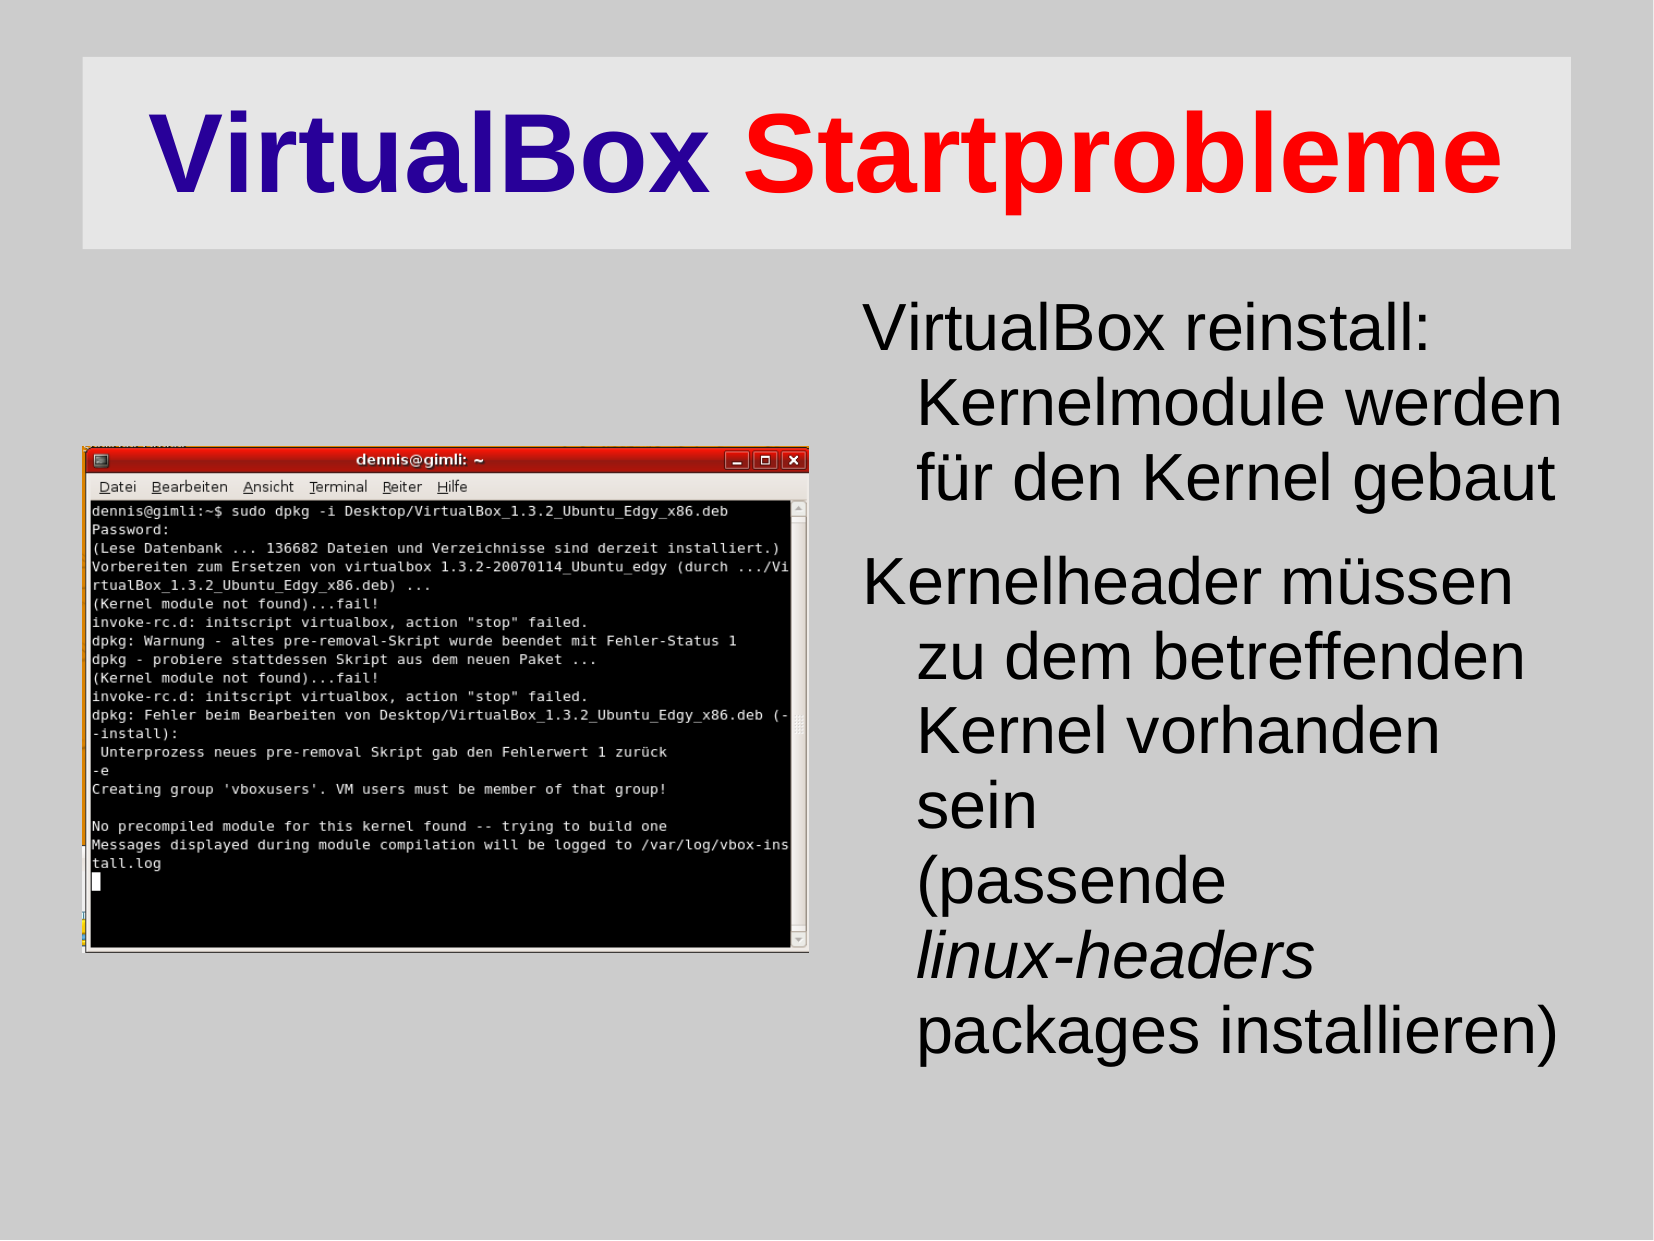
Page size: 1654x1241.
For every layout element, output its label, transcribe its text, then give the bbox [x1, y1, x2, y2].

picture [82, 446, 809, 953]
title VirtualBox Startprobleme [82, 56, 1571, 250]
list VirtualBox reinstall: Kernelmodule werden für den Kernel gebaut Kernelheader müssen zu dem betreffenden Kernel vorhanden sein (passende linux-headers packages installieren) [845, 290, 1572, 1152]
